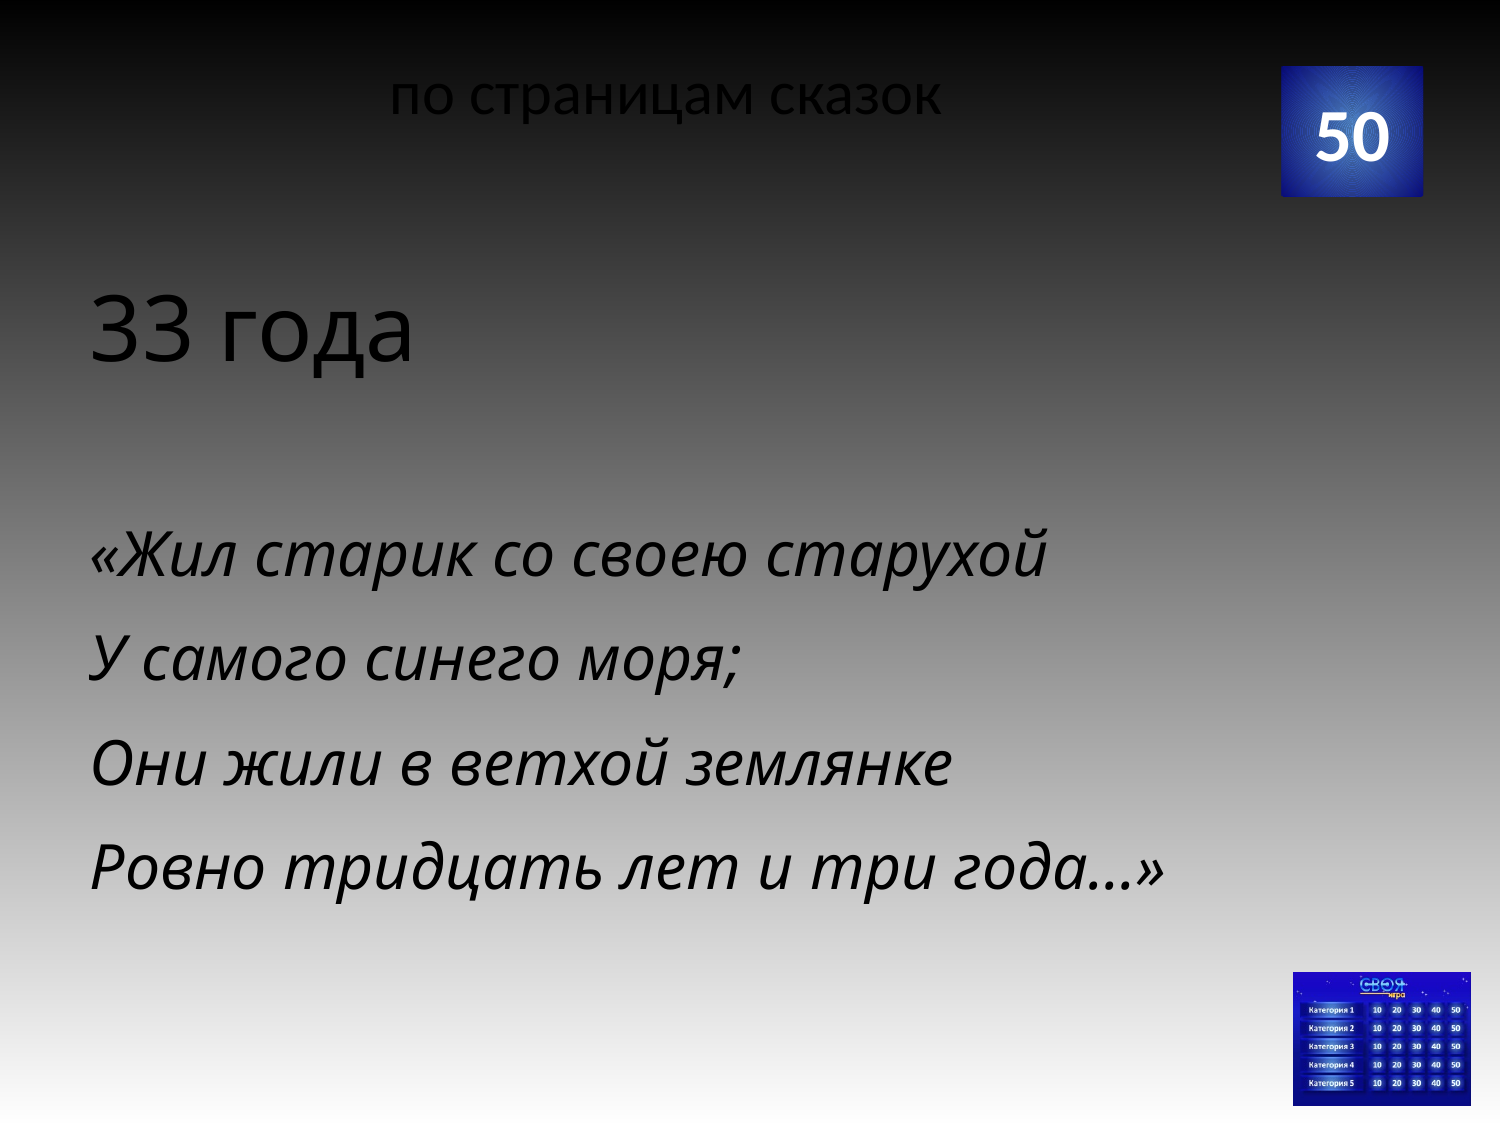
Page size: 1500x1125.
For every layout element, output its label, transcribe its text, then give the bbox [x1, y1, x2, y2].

list 33 года «Жил старик со своею старухой У самого синего моря; Они жили в ветхой землянке Ровно тридцать лет и три года…» [75, 262, 1425, 1000]
text_box 50 [1281, 66, 1424, 197]
picture [1293, 972, 1471, 1106]
title по страницам сказок [75, 45, 1258, 161]
